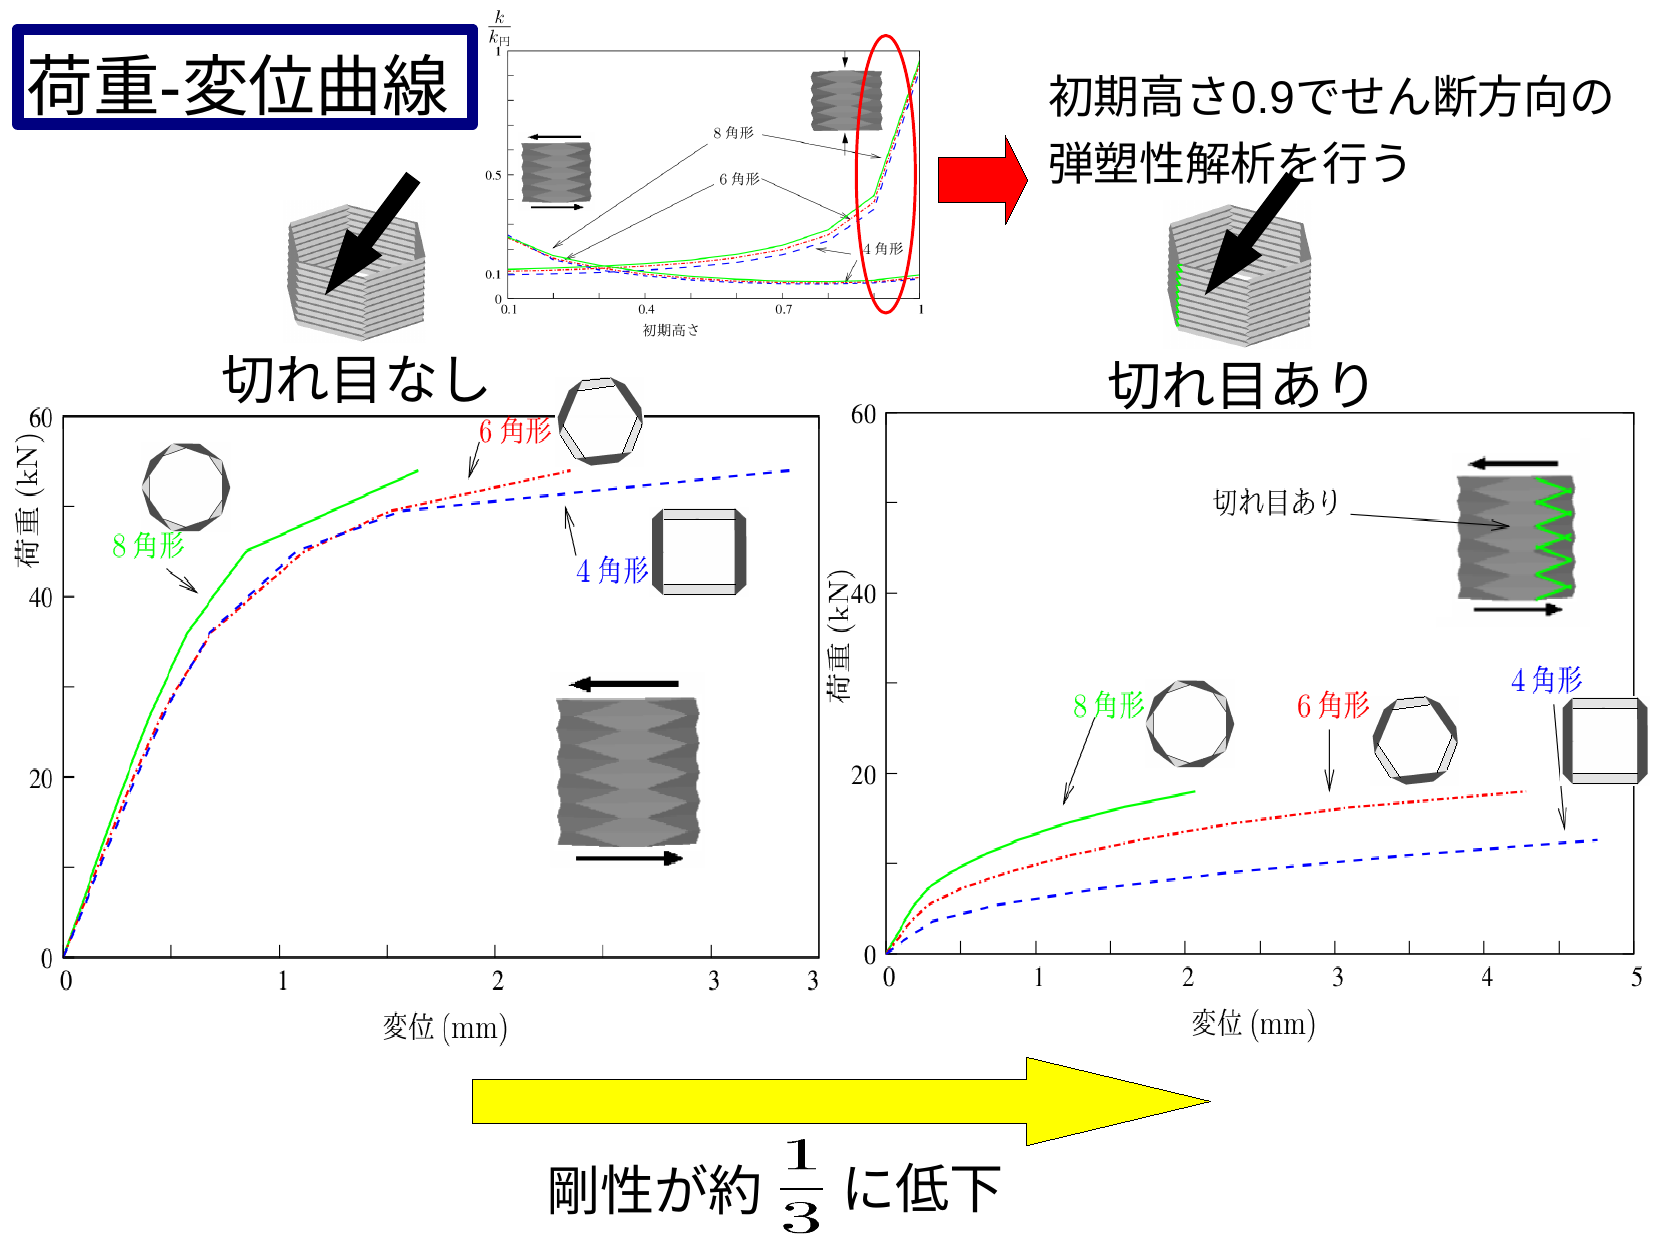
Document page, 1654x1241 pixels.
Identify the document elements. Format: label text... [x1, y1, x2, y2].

text_box [472, 1057, 1211, 1144]
text_box [938, 135, 1028, 225]
picture [1163, 200, 1312, 349]
picture [478, 5, 928, 343]
text_box 切れ目なし [206, 329, 591, 414]
text_box 切れ目あり [1092, 335, 1477, 420]
text_box 荷重-変位曲線 [24, 35, 467, 118]
picture [283, 200, 426, 343]
text_box 剛性が約 [531, 1139, 773, 1224]
text_box 初期高さ0.9でせん断方向の弾塑性解析を行う [1033, 53, 1654, 185]
text_box に低下 [826, 1138, 1034, 1223]
picture [773, 1133, 833, 1235]
picture [11, 377, 1650, 1052]
